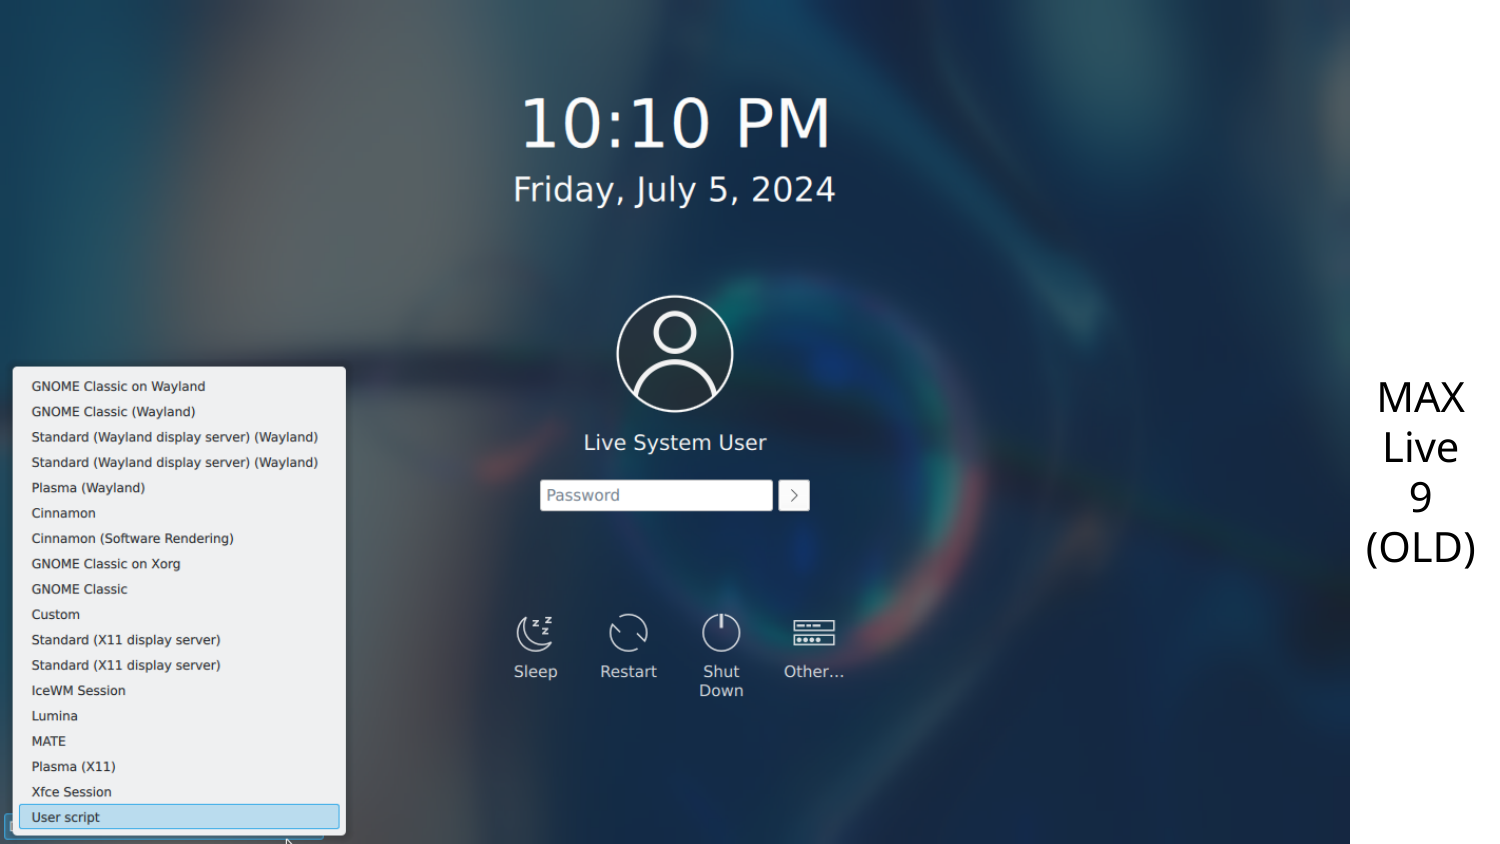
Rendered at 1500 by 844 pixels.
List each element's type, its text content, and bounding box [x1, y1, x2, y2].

picture [0, 0, 1350, 844]
text_box MAX Live 9 (OLD) [1350, 356, 1500, 587]
